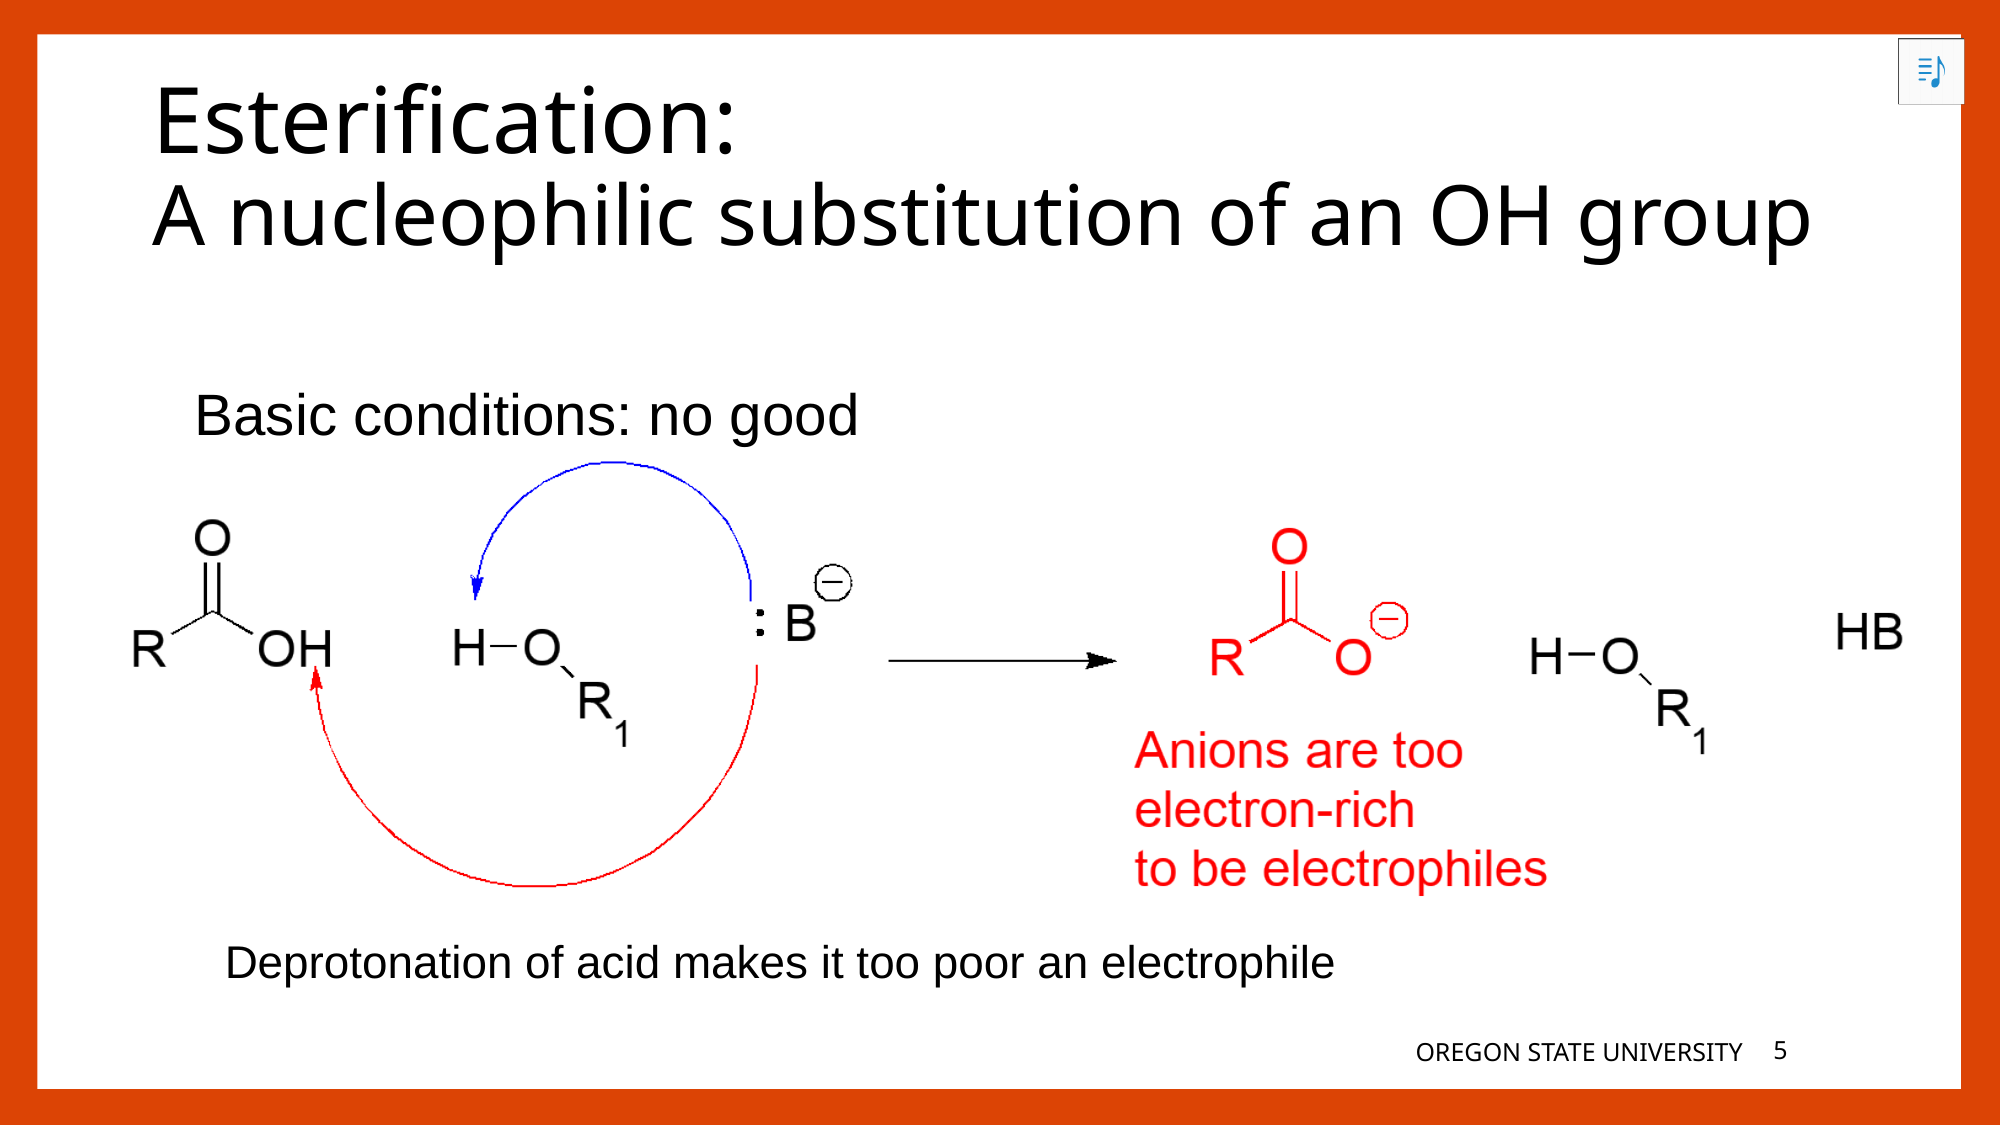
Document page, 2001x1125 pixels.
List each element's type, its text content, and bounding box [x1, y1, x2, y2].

text_box Basic conditions: no good [180, 375, 876, 449]
footer OREGON STATE UNIVERSITY [662, 1021, 1758, 1082]
picture [120, 449, 1915, 911]
title Esterification: A nucleophilic substitution of an OH group [137, 59, 1863, 278]
slide_number 1 [1758, 1021, 1863, 1082]
text_box Deprotonation of acid makes it too poor an electrophile [210, 930, 1352, 997]
text_box [1897, 37, 1966, 105]
